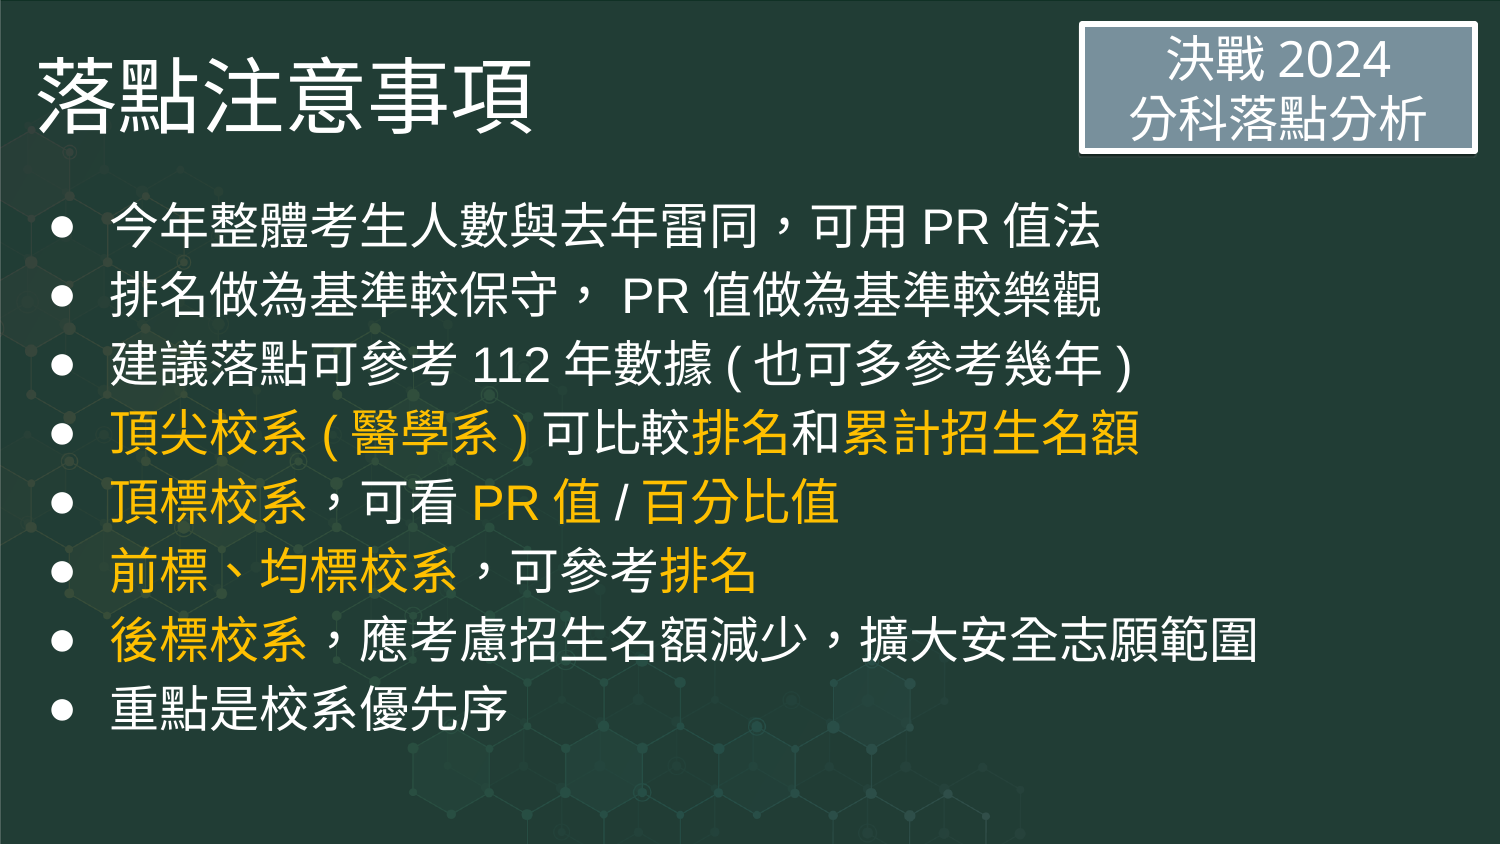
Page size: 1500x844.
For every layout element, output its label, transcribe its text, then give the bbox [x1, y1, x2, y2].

text_box 今年整體考生人數與去年雷同，可用PR值法 排名做為基準較保守，PR值做為基準較樂觀 建議落點可參考112年數據(也可多參考幾年) 頂尖校系(醫學系)可比較排名和累計招生名額 頂標校系，可看PR值/百分比值 前標、均標校系，可參考排名 後標校系，應考慮招生名額減少，擴大安全志願範圍 重點是校系優先序 [19, 170, 1464, 753]
text_box 決戰2024 分科落點分析 [1081, 24, 1475, 151]
title 落點注意事項 [19, 29, 1418, 170]
picture [0, 0, 1500, 844]
